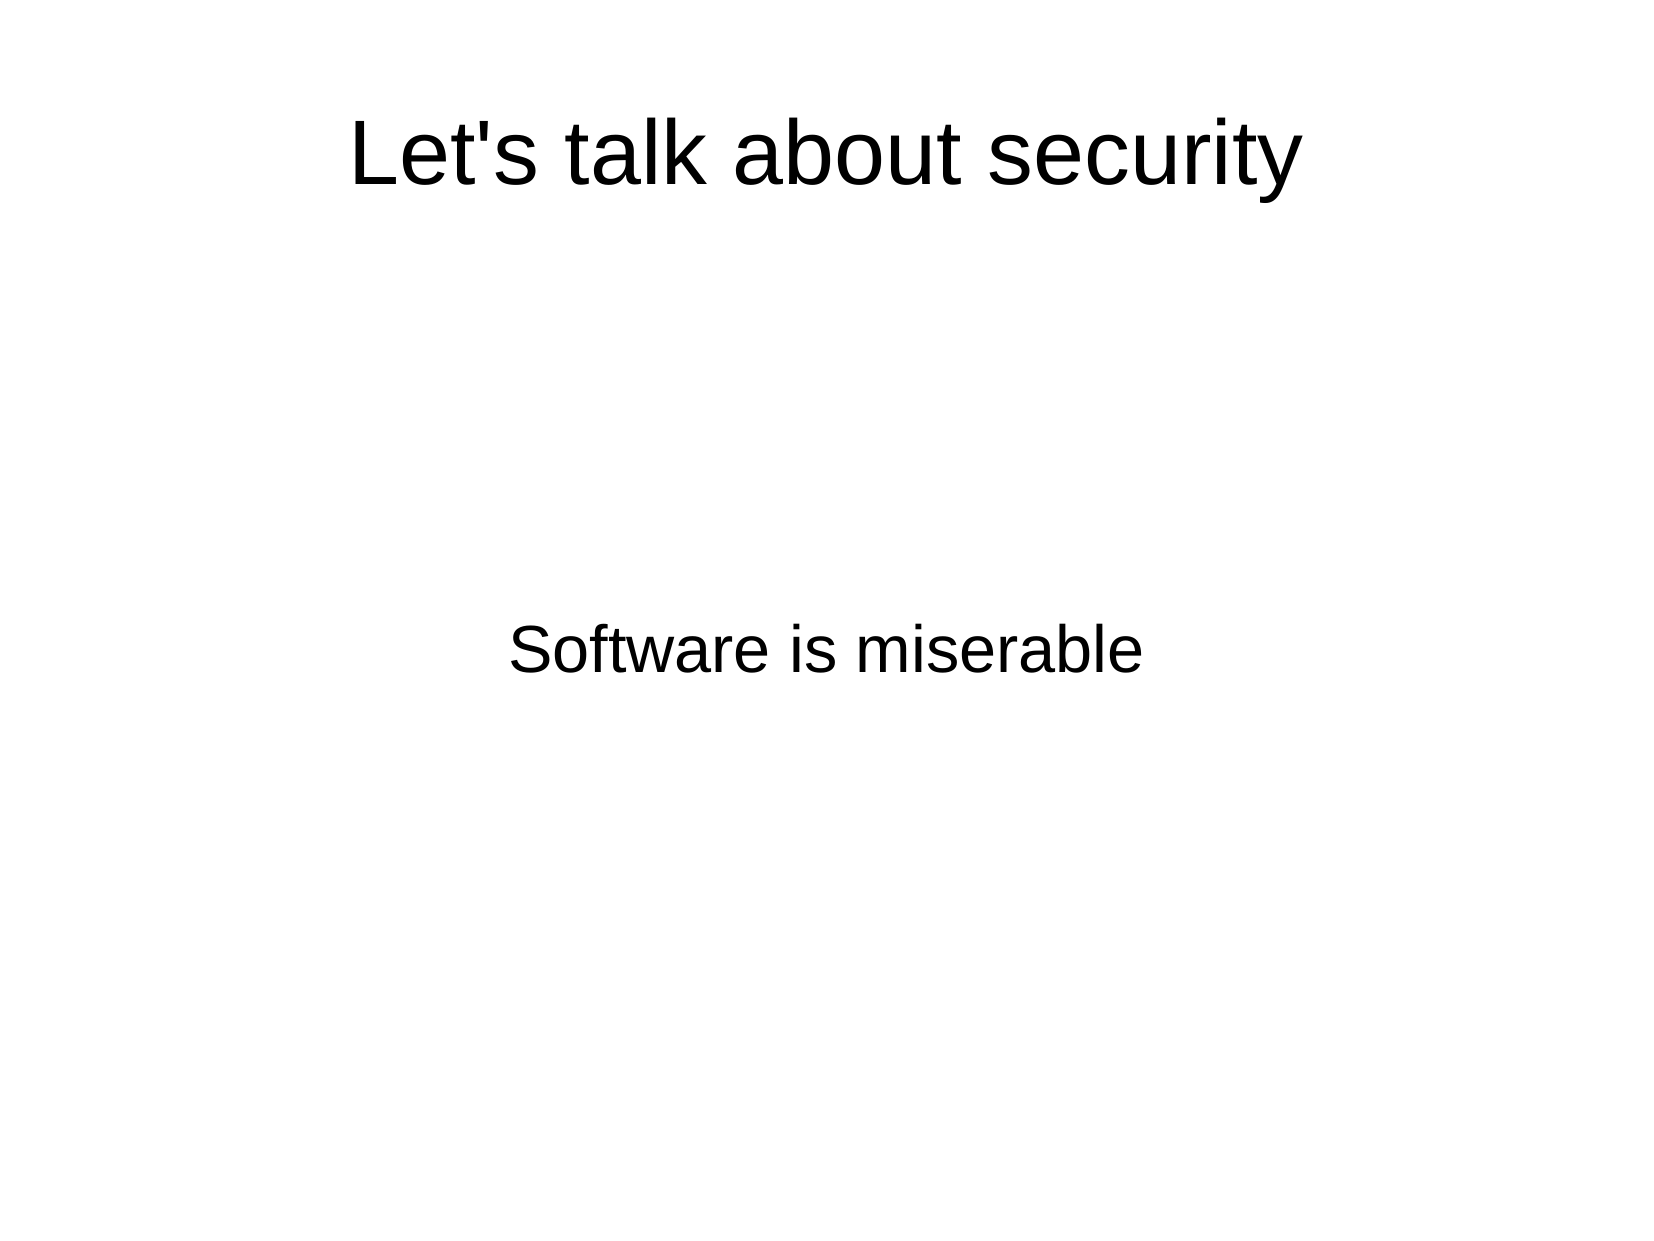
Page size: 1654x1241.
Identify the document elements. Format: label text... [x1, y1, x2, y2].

title Let's talk about security [82, 49, 1571, 257]
subtitle Software is miserable [82, 290, 1571, 1010]
